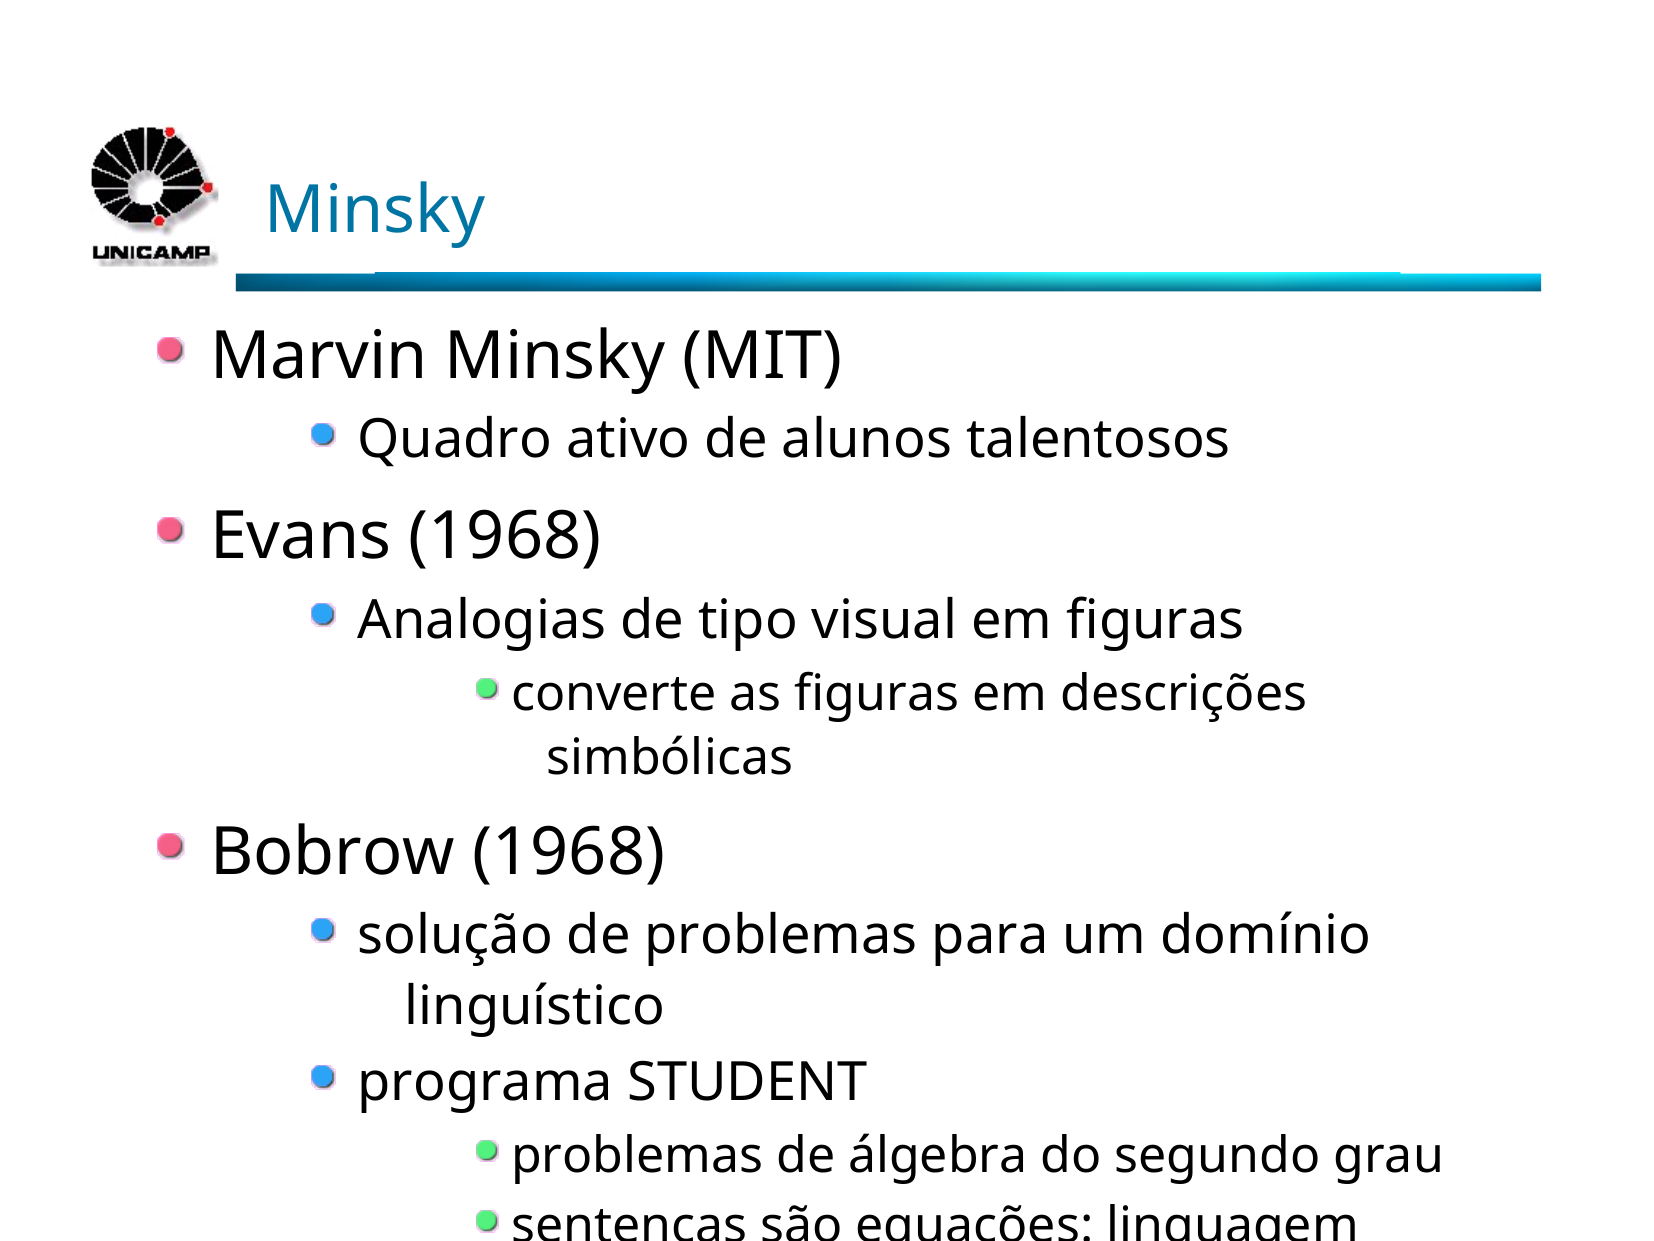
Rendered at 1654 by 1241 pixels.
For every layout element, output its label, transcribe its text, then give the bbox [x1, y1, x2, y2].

picture [475, 1209, 500, 1234]
list Marvin Minsky (MIT) Quadro ativo de alunos talentosos Evans (1968) Analogias de tipo visual em figuras converte as figuras em descrições simbólicas Bobrow (1968) solução de problemas para um domínio linguístico programa STUDENT problemas de álgebra do segundo grau sentenças são equações: linguagem natural Crítica: falta o “entendimento” por parte dos programas – (língua estrangeira) [121, 309, 1534, 1182]
title Minsky [264, 42, 1534, 250]
picture [125, 272, 1654, 295]
